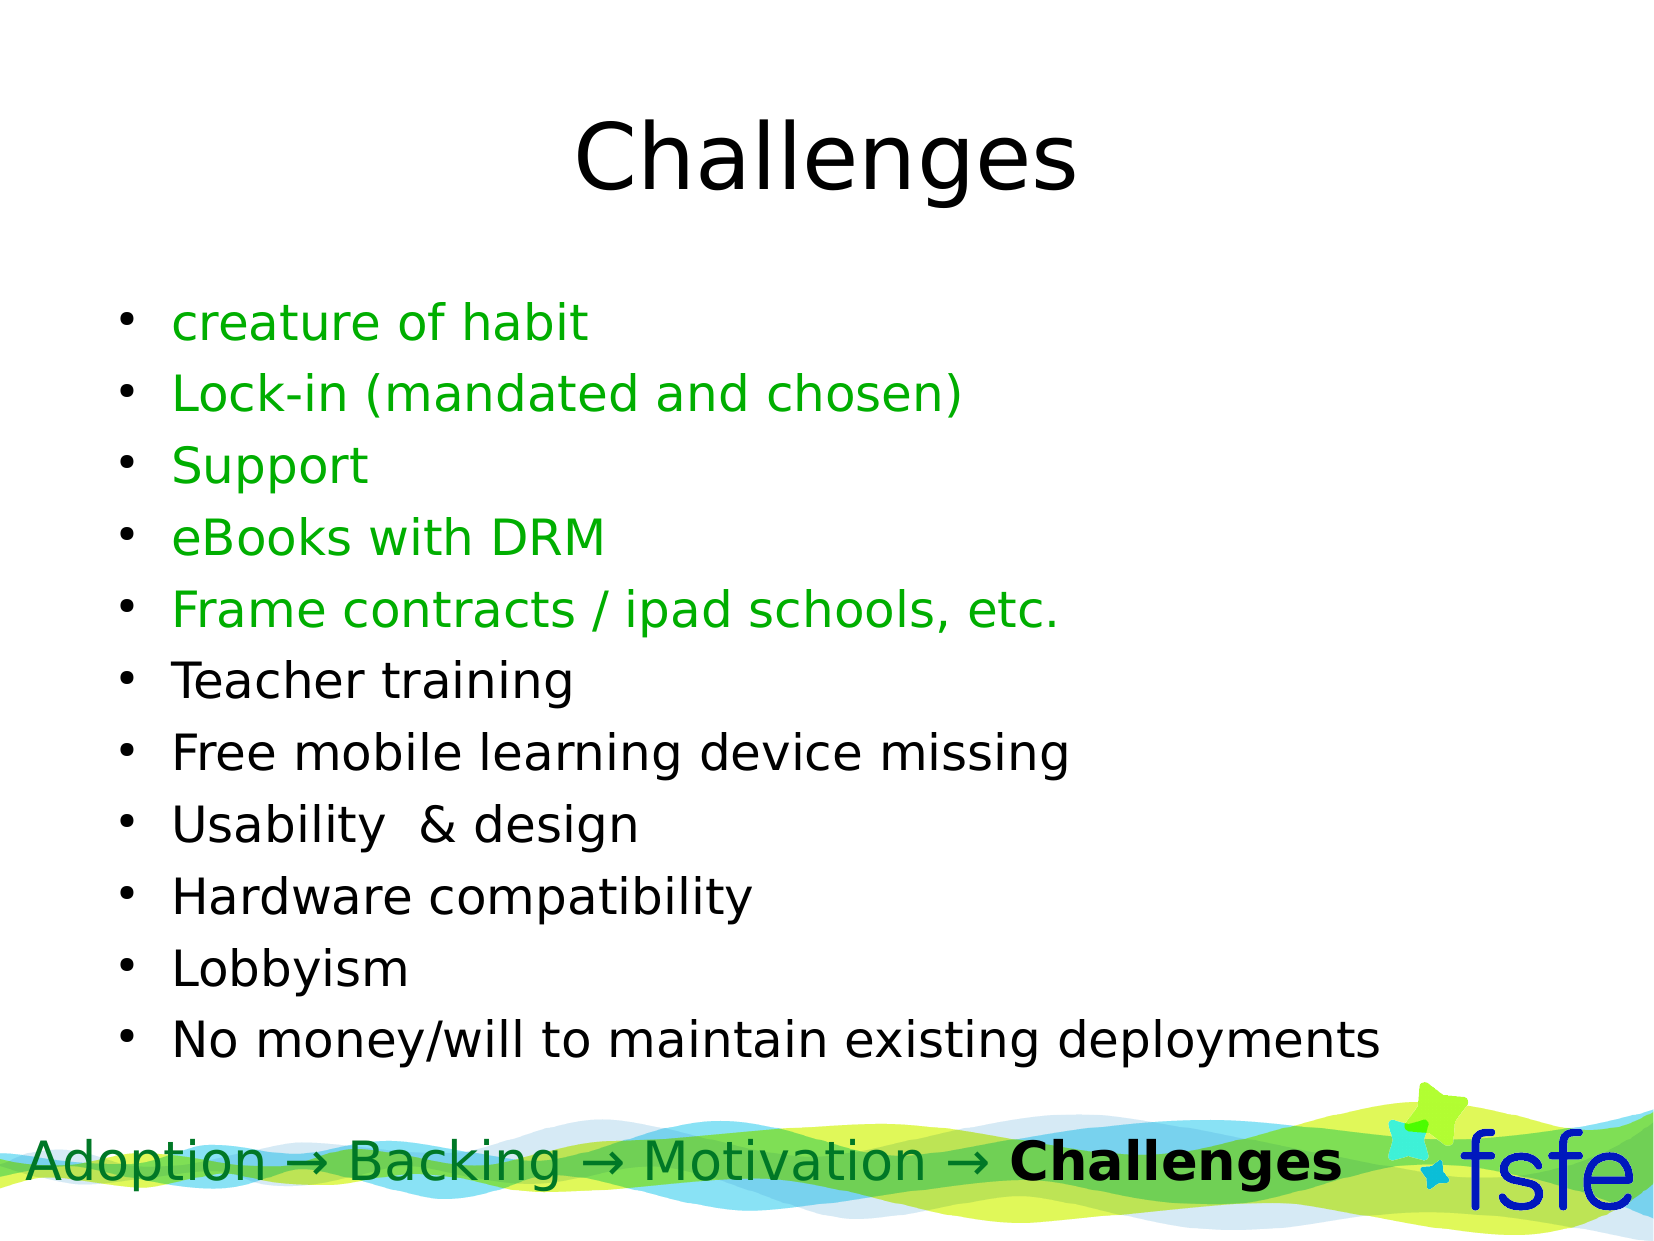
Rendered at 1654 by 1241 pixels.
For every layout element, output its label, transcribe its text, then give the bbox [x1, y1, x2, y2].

title Challenges [82, 49, 1571, 257]
list creature of habit Lock-in (mandated and chosen) Support eBooks with DRM Frame contracts / ipad schools, etc. Teacher training Free mobile learning device missing Usability & design Hardware compatibility Lobbyism No money/will to maintain existing deployments [82, 290, 1571, 1093]
picture [0, 1081, 1654, 1241]
title Adoption → Backing → Motivation → Challenges [0, 1100, 1371, 1217]
